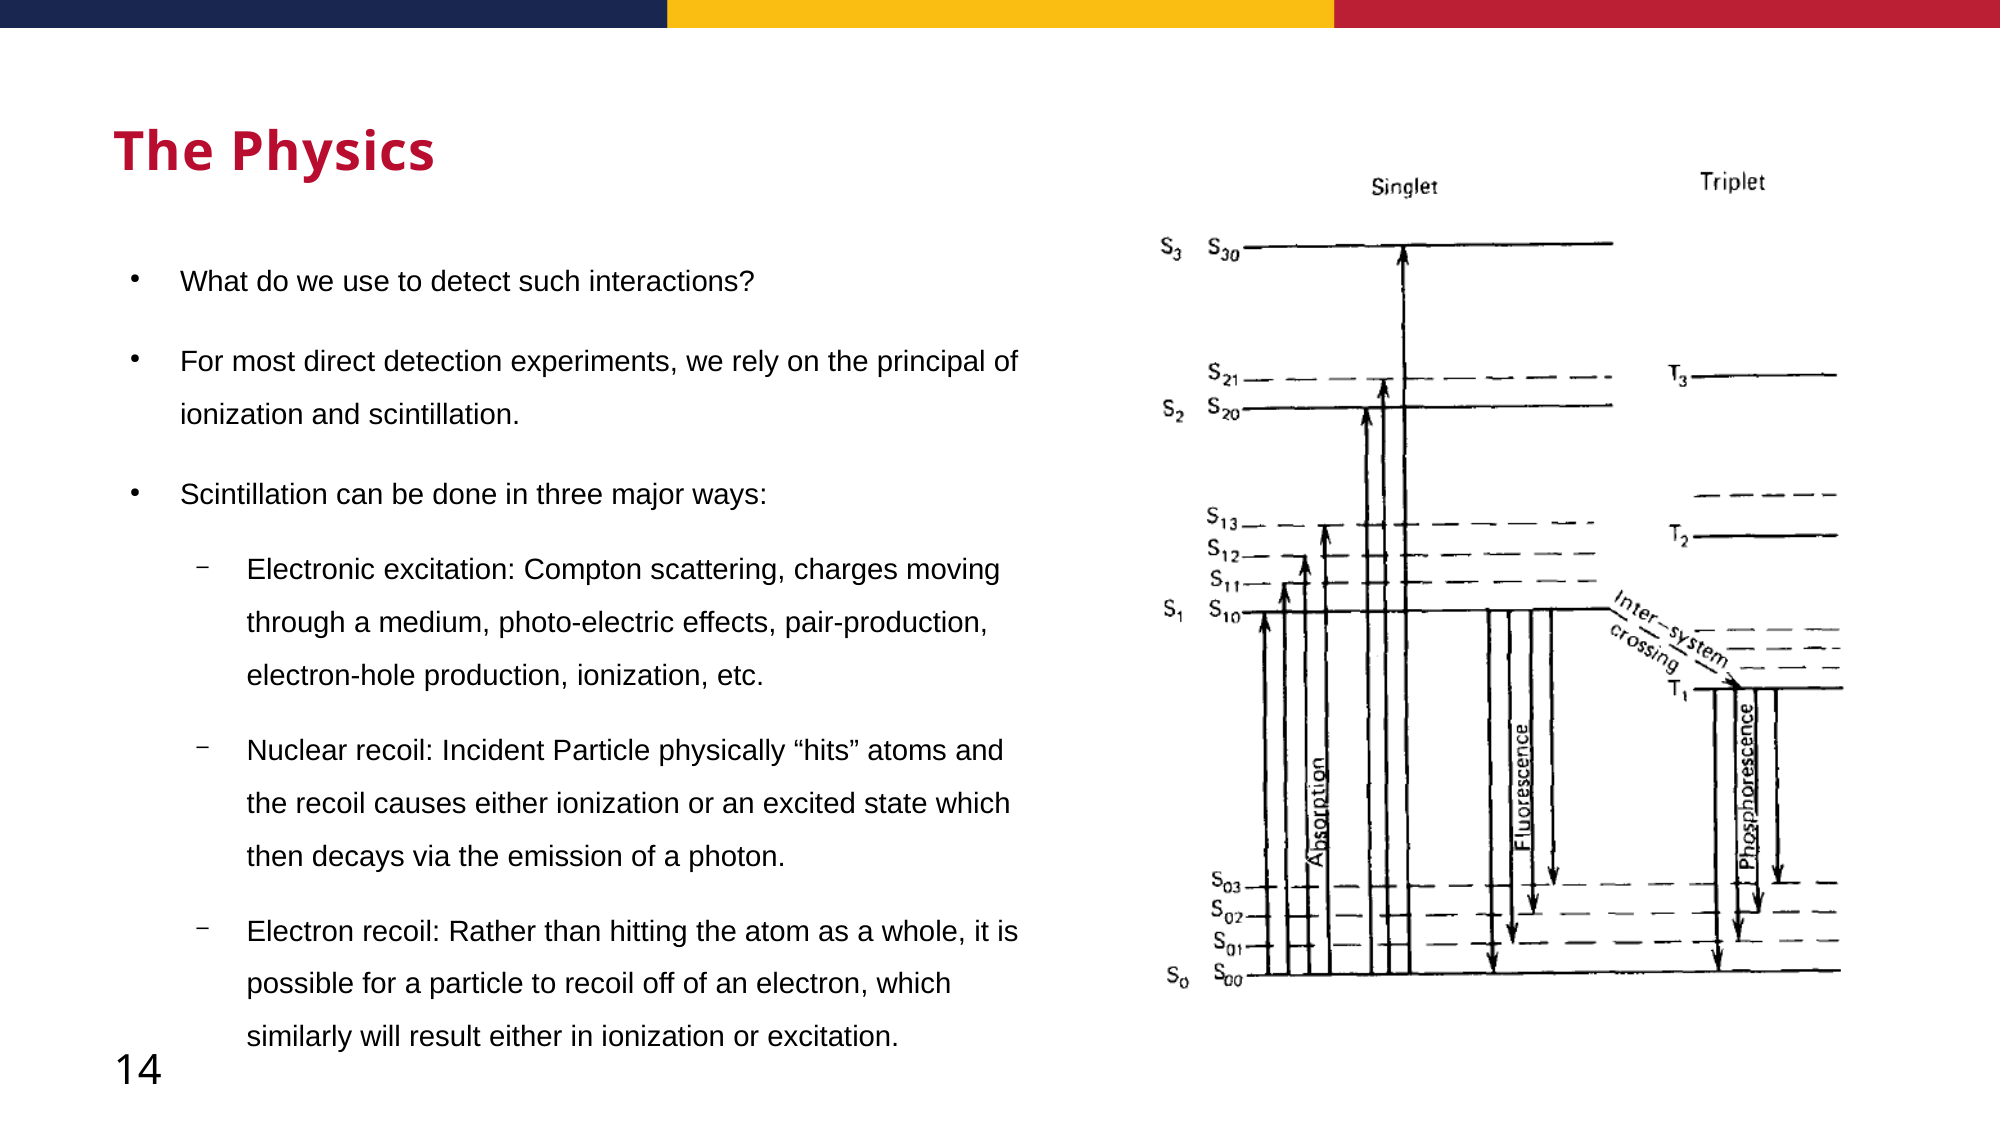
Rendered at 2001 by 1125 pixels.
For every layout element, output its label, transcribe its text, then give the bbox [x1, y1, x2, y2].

picture [0, 0, 2000, 28]
list What do we use to detect such interactions? For most direct detection experiments, we rely on the principal of ionization and scintillation. Scintillation can be done in three major ways: Electronic excitation: Compton scattering, charges moving through a medium, photo-electric effects, pair-production, electron-hole production, ionization, etc. Nuclear recoil: Incident Particle physically “hits” atoms and the recoil causes either ionization or an excited state which then decays via the emission of a photon. Electron recoil: Rather than hitting the atom as a whole, it is possible for a particle to recoil off of an electron, which similarly will result either in ionization or excitation. [98, 236, 1063, 1063]
slide_number <number> [99, 1035, 190, 1092]
title The Physics [98, 115, 1886, 219]
picture [1116, 131, 1886, 1004]
